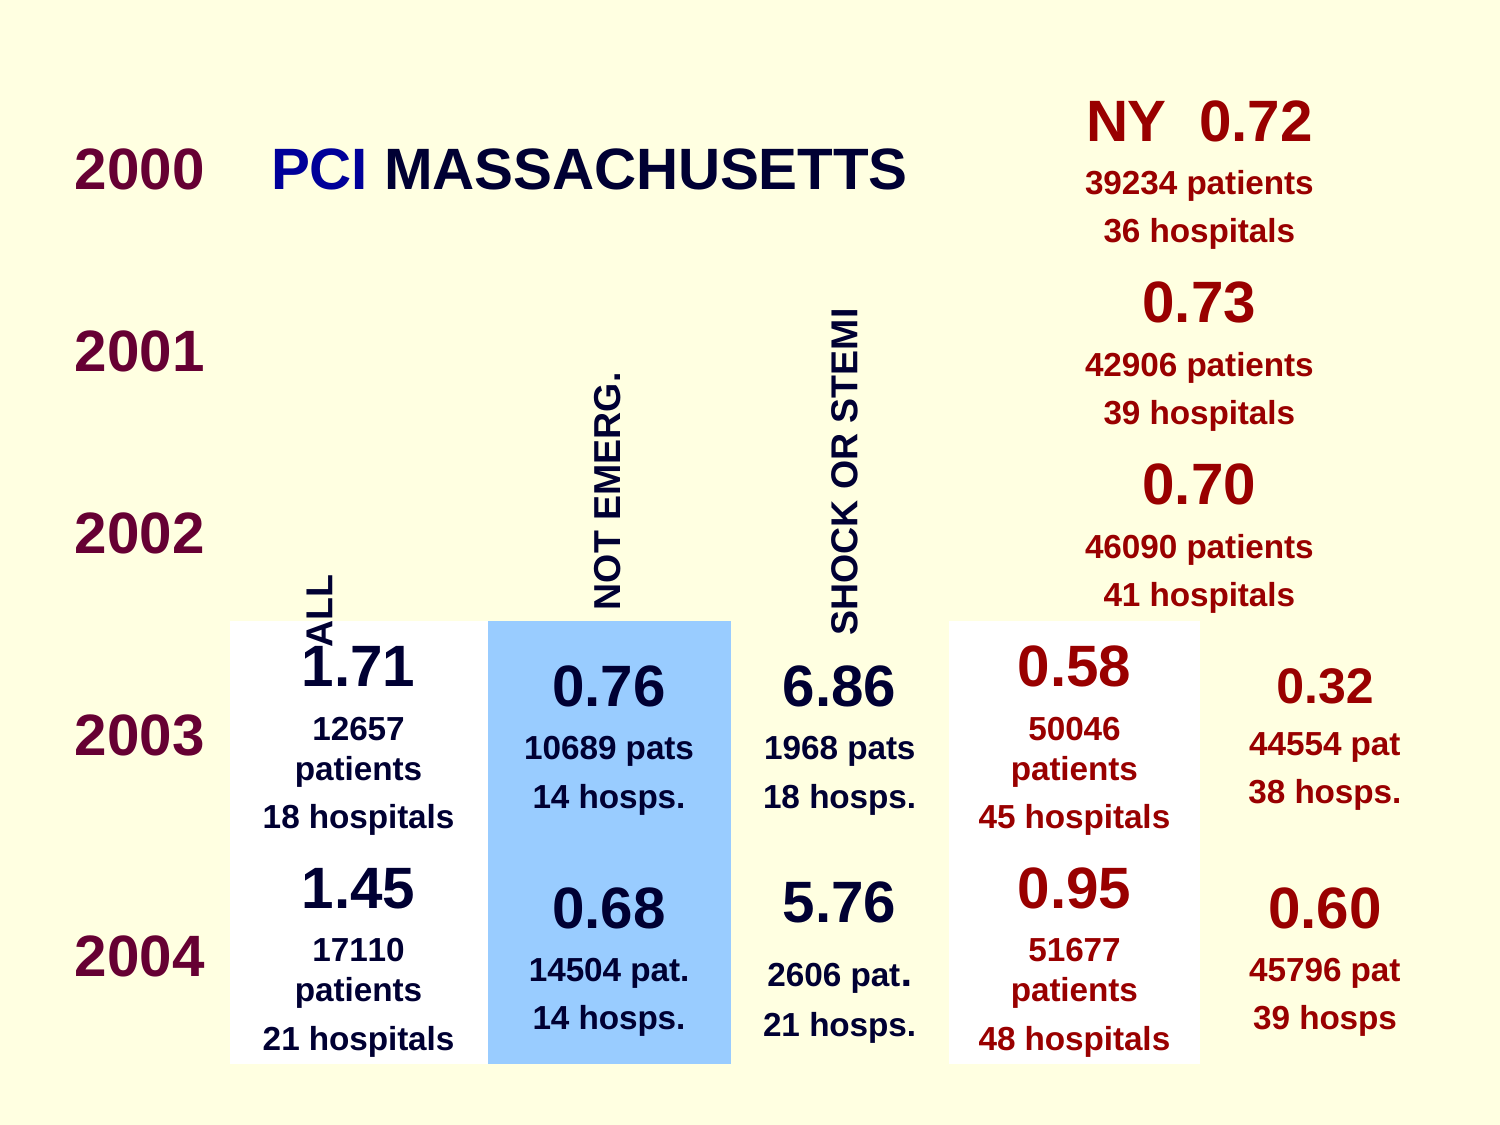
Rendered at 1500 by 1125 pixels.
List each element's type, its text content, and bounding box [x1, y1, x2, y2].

table_cell 1.71 12657 patients 18 hospitals [230, 621, 488, 842]
table_cell 2003 [50, 621, 230, 842]
table_header PCI MASSACHUSETTS [230, 75, 949, 257]
table_cell 0.32 44554 pat 38 hosps. [1200, 621, 1450, 842]
text_box NOT EMERG. [574, 324, 636, 625]
table_header 2000 [50, 75, 230, 257]
table_cell [873, 439, 949, 621]
text_box ALL [287, 524, 348, 663]
table_cell 0.70 46090 patients 41 hospitals [949, 439, 1450, 621]
text_box SHOCK OR STEMI [812, 274, 873, 651]
table_cell 0.76 10689 pats 14 hosps. [488, 621, 731, 842]
table_cell 2004 [50, 842, 230, 1064]
table_cell 0.68 14504 pat. 14 hosps. [488, 842, 731, 1064]
table_cell 0.95 51677 patients 48 hospitals [949, 842, 1200, 1064]
table_cell 6.86 1968 pats 18 hosps. [731, 621, 949, 842]
table_cell [636, 439, 812, 621]
table_cell [230, 439, 574, 621]
table_cell 5.76 2606 pat. 21 hosps. [731, 842, 949, 1064]
table_cell 0.73 42906 patients 39 hospitals [949, 257, 1450, 439]
table_cell 2002 [50, 439, 230, 621]
table_header NY 0.72 39234 patients 36 hospitals [949, 75, 1450, 257]
table_cell 0.60 45796 pat 39 hosps [1200, 842, 1450, 1064]
table_cell [230, 257, 949, 439]
table_cell 1.45 17110 patients 21 hospitals [230, 842, 488, 1064]
table_cell 2001 [50, 257, 230, 439]
table_cell 0.58 50046 patients 45 hospitals [949, 621, 1200, 842]
